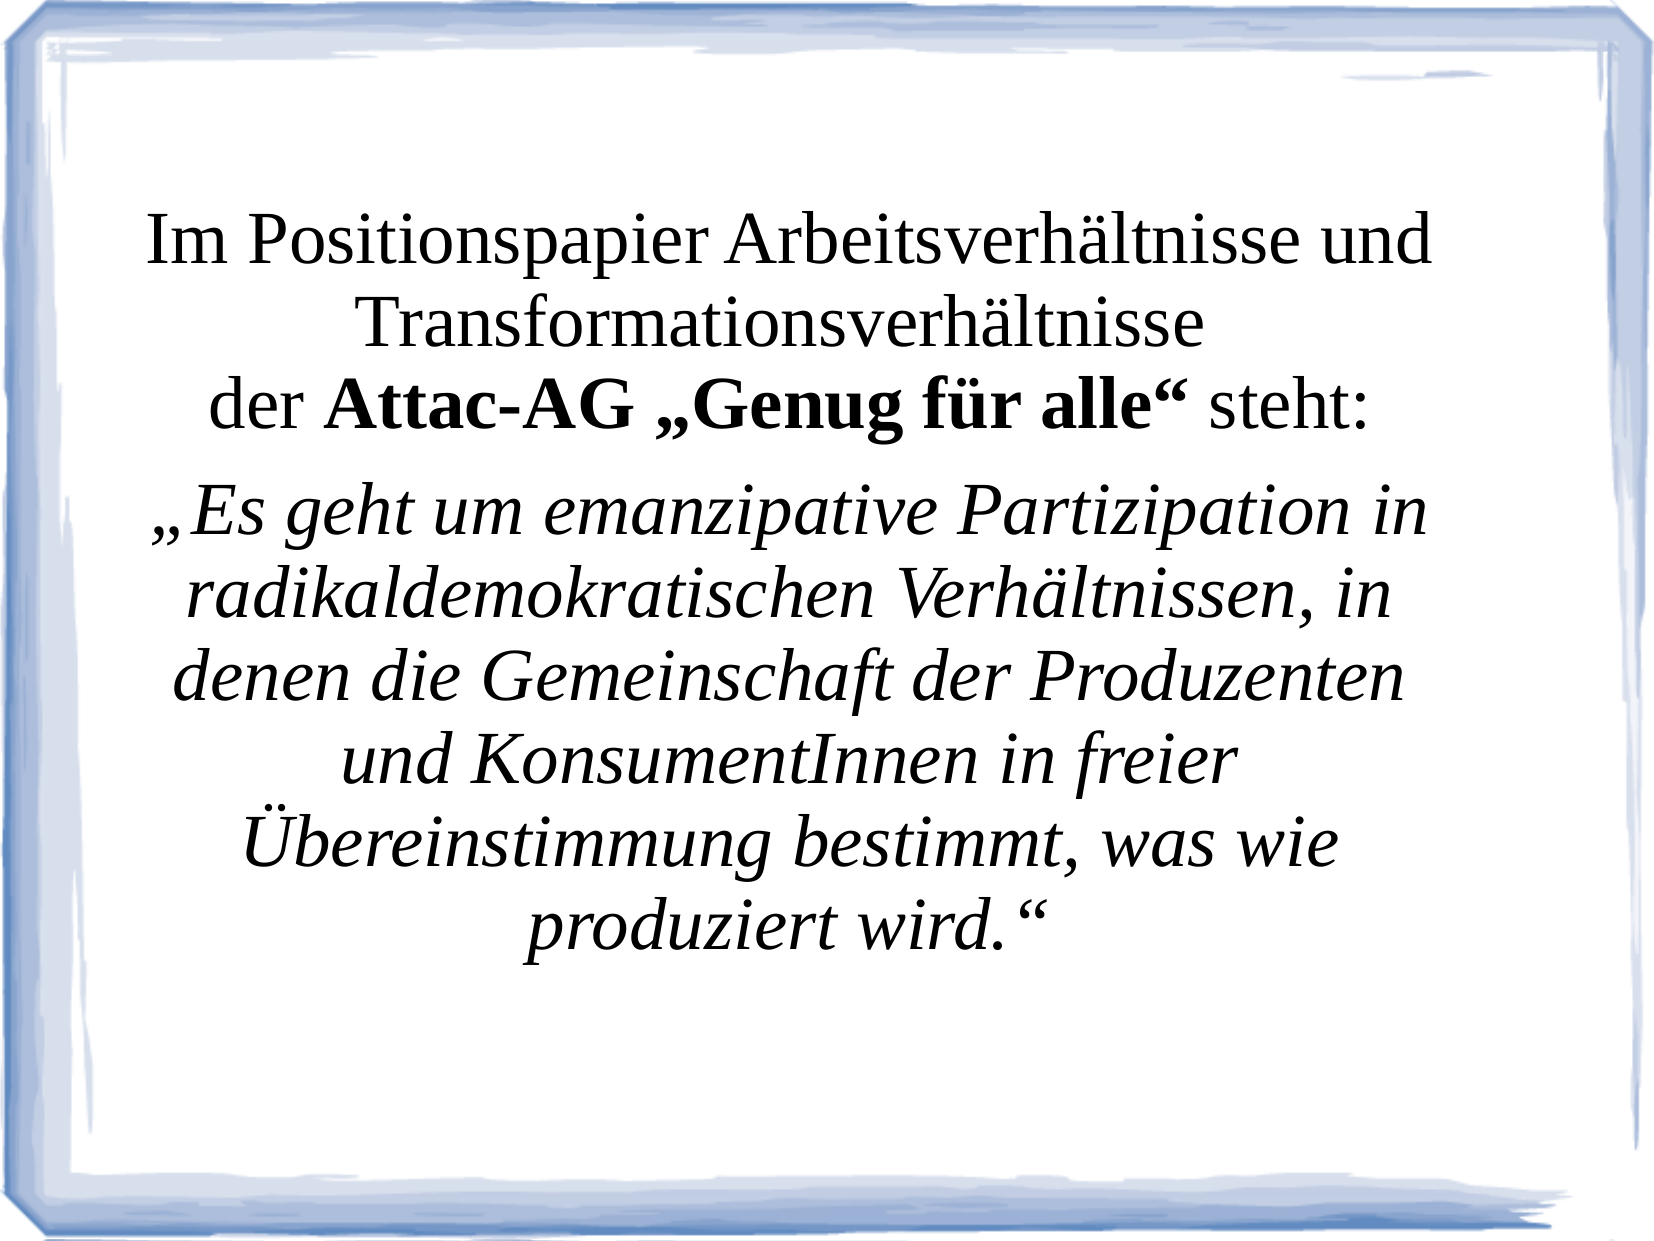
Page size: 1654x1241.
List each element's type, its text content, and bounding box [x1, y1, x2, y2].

text_box Im Positionspapier Arbeitsverhältnisse und Transformationsverhältnisse der Attac-AG „Genug für alle“ steht: „Es geht um emanzipative Partizipation in radikaldemokratischen Verhältnissen, in denen die Gemeinschaft der Produzenten und KonsumentInnen in freier Übereinstimmung bestimmt, was wie produziert wird.“ [103, 188, 1477, 974]
picture [0, 0, 1654, 1241]
